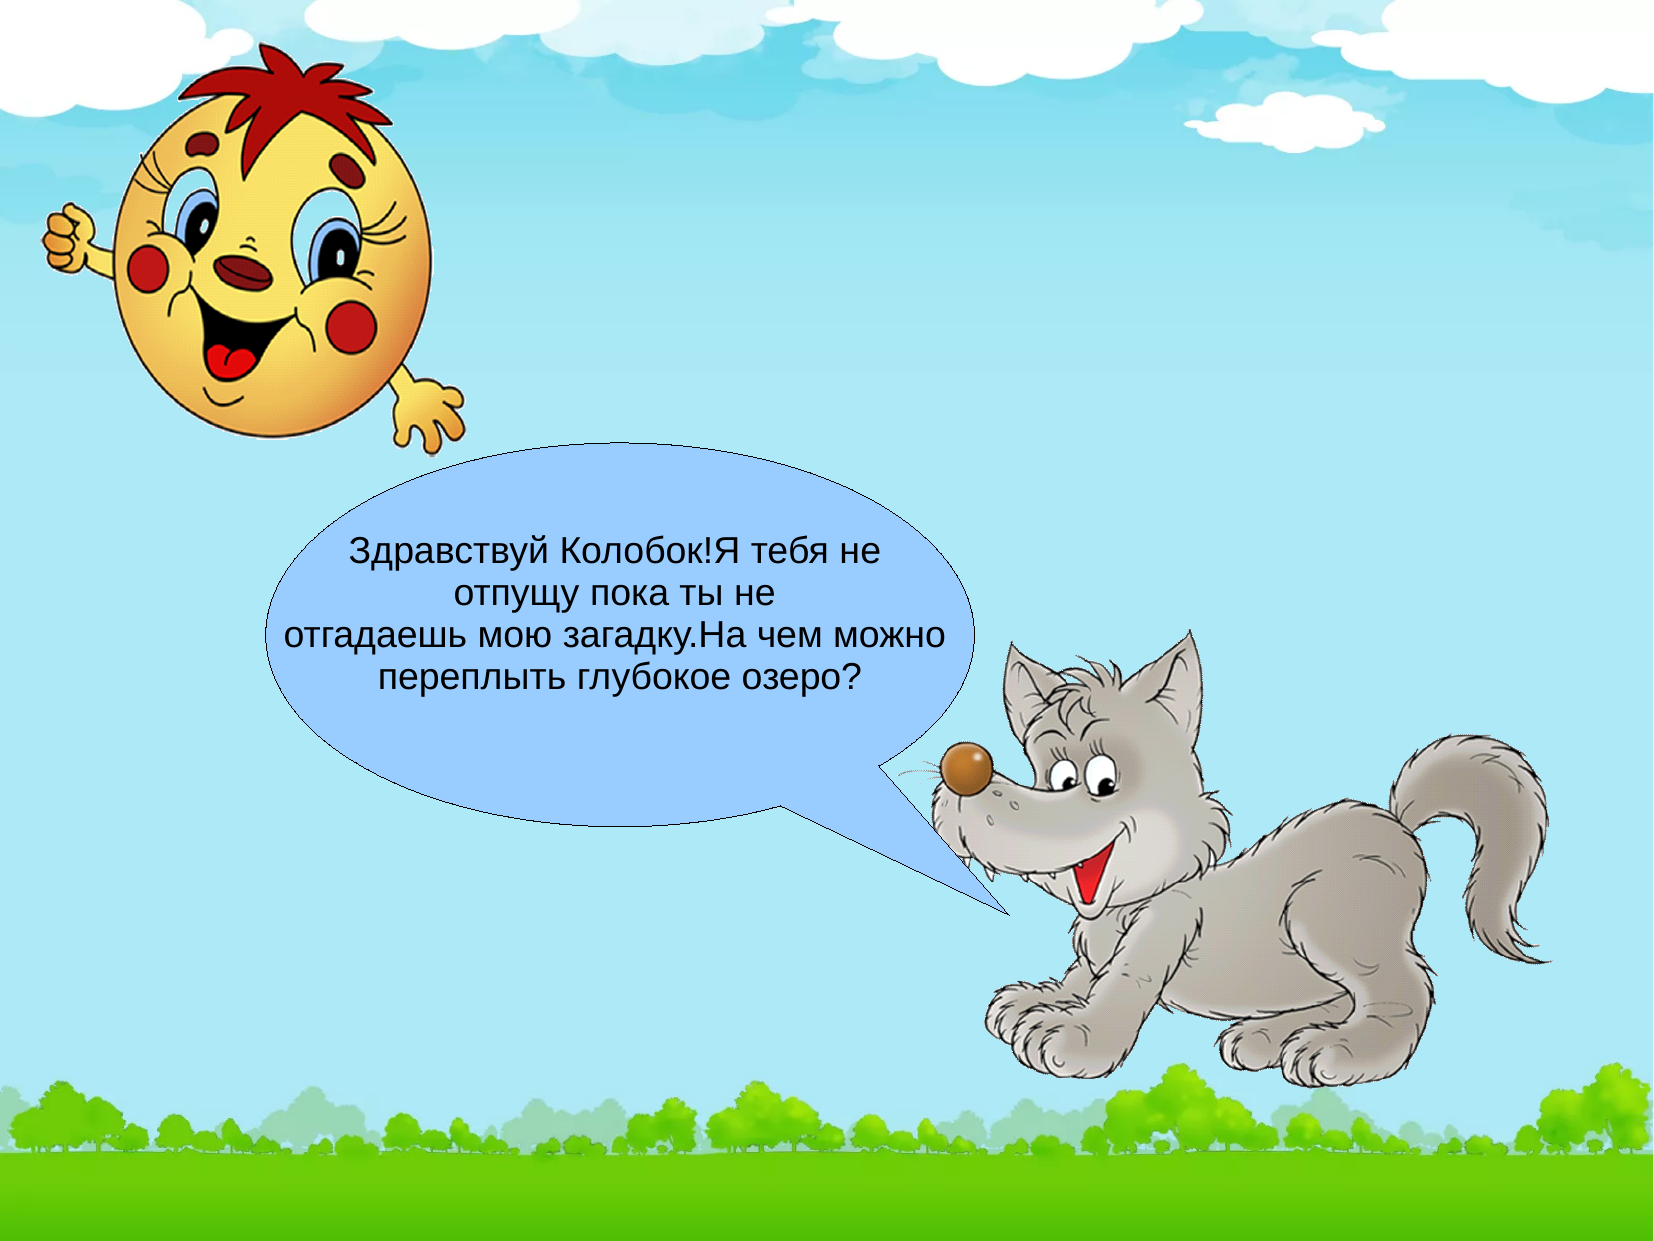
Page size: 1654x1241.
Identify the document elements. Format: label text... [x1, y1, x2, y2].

text_box Здравствуй Колобок!Я тебя не отпущу пока ты не отгадаешь мою загадку.На чем можно переплыть глубокое озеро? [265, 442, 1010, 916]
picture [0, 0, 1654, 1241]
